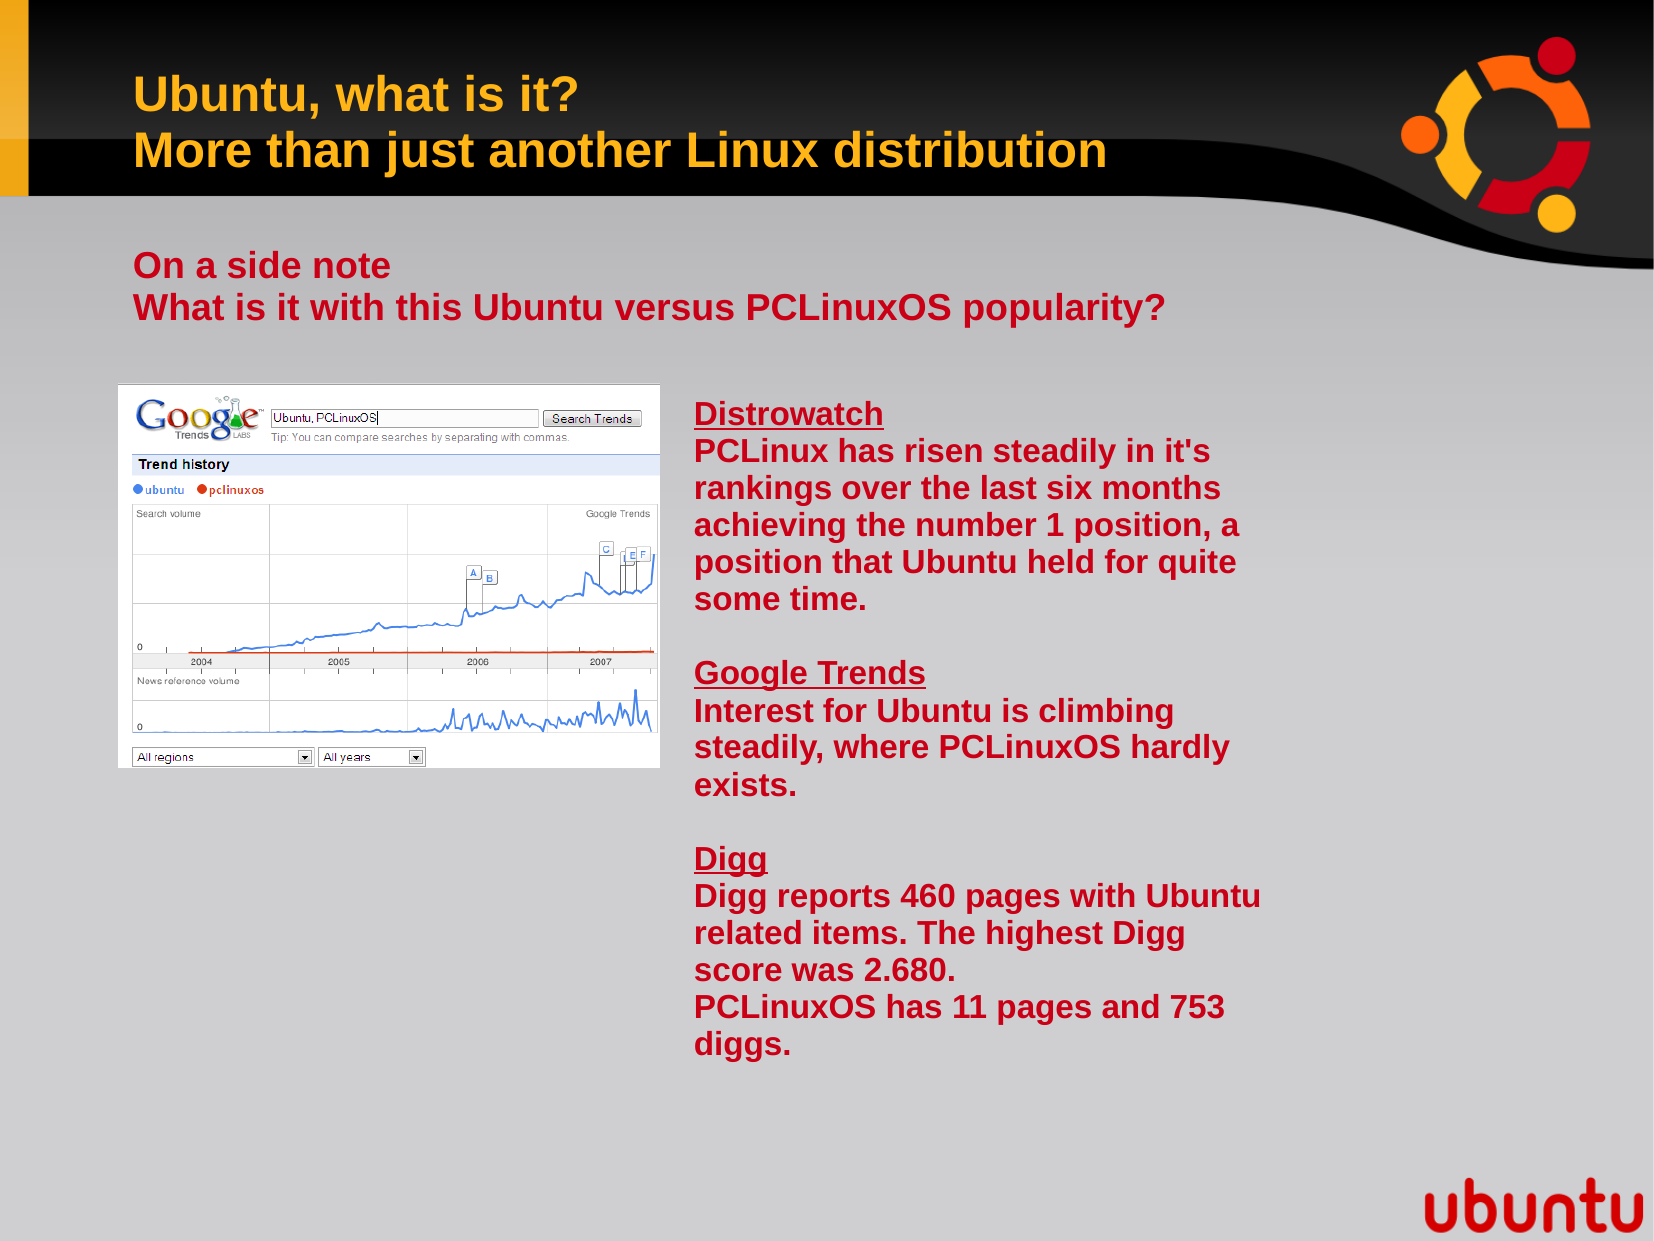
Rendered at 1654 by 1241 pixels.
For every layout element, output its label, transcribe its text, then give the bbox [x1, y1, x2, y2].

text_box Distrowatch PCLinux has risen steadily in it's rankings over the last six months achieving the number 1 position, a position that Ubuntu held for quite some time. Google Trends Interest for Ubuntu is climbing steadily, where PCLinuxOS hardly exists. Digg Digg reports 460 pages with Ubuntu related items. The highest Digg score was 2.680. PCLinuxOS has 11 pages and 753 diggs. [679, 388, 1300, 1070]
text_box Ubuntu, what is it? More than just another Linux distribution [118, 59, 1211, 186]
picture [0, 0, 1654, 1241]
text_box On a side note What is it with this Ubuntu versus PCLinuxOS popularity? [118, 236, 1329, 336]
